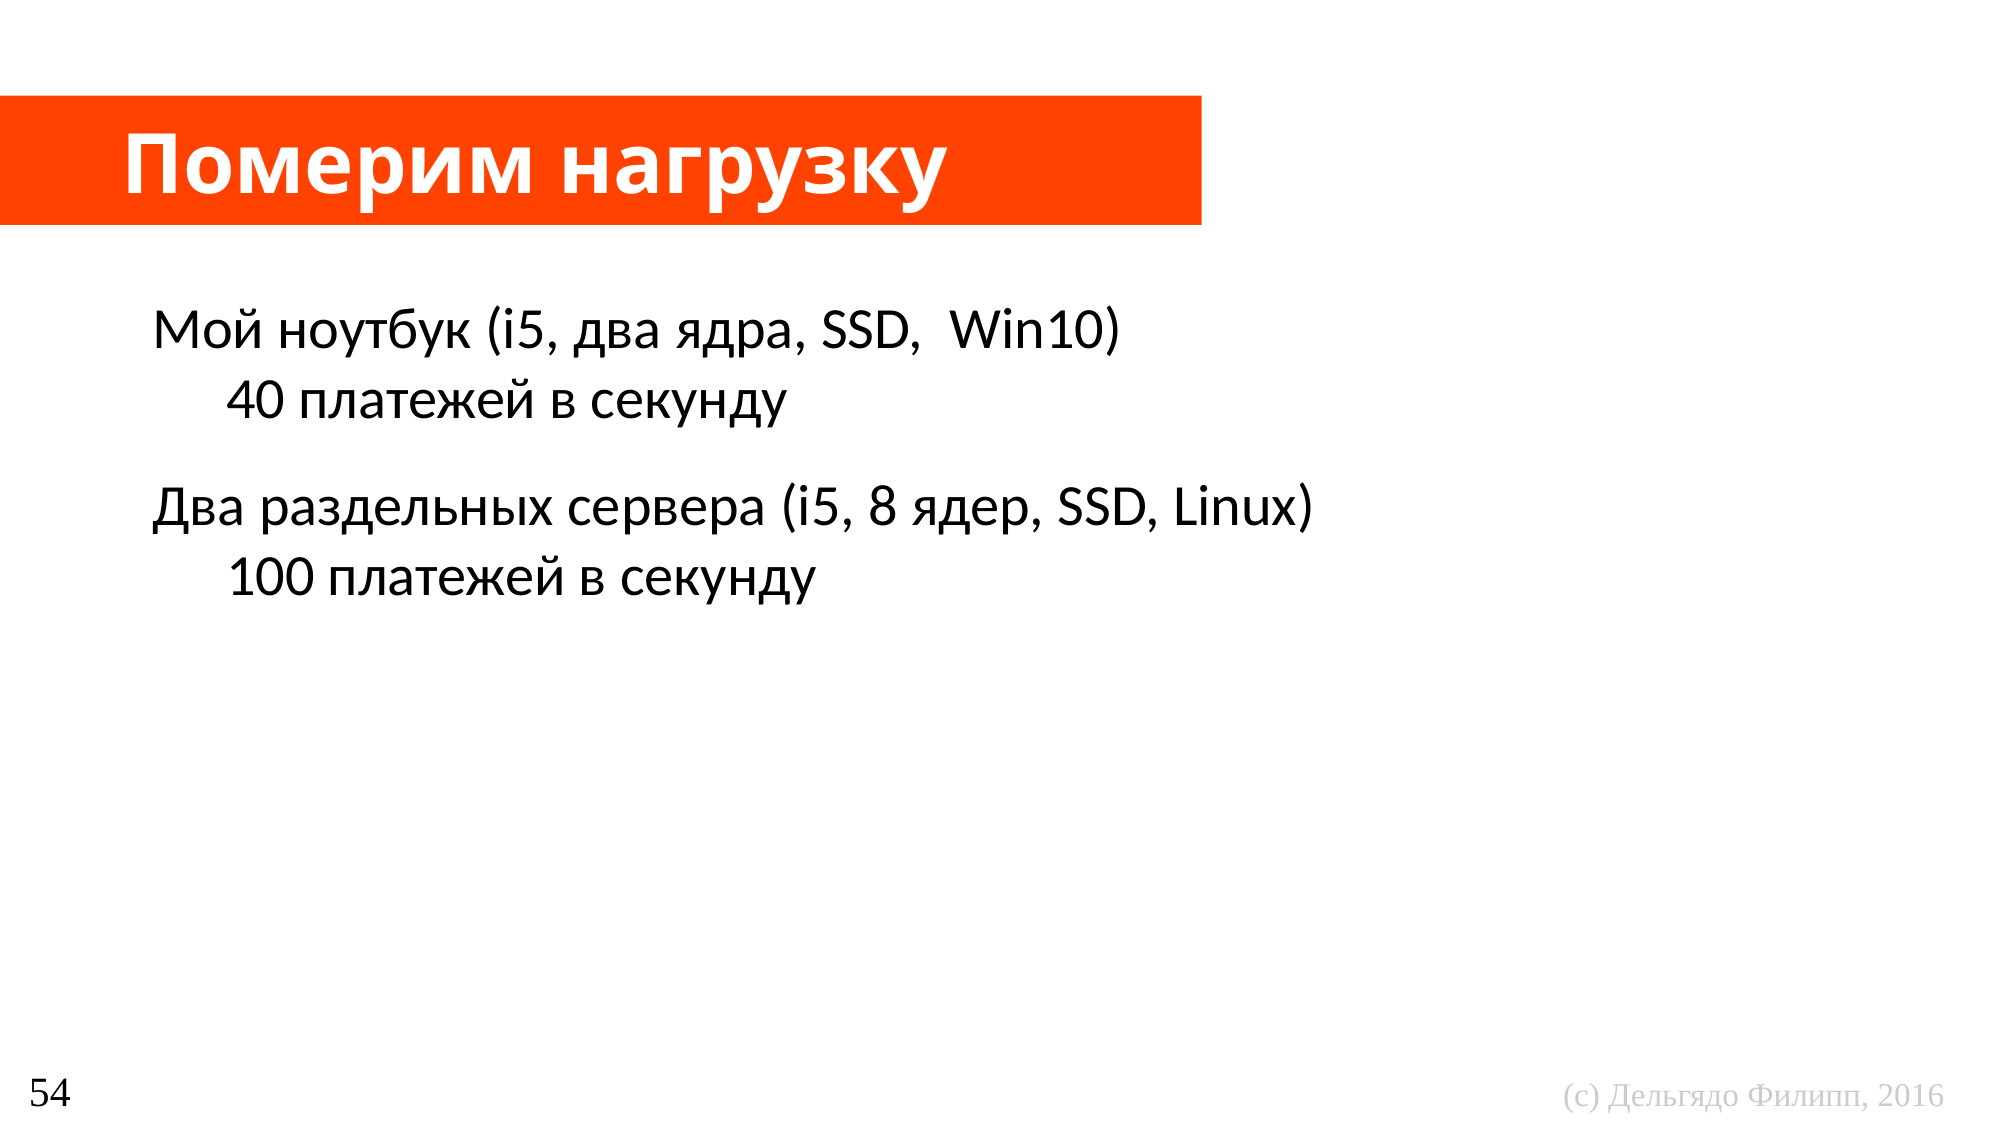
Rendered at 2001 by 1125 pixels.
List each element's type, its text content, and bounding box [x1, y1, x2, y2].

list Мой ноутбук (i5, два ядра, SSD, Win10) 40 платежей в секунду Два раздельных сервера (i5, 8 ядер, SSD, Linux) 100 платежей в секунду [137, 282, 1863, 1014]
title Померим нагрузку [0, 95, 1202, 225]
